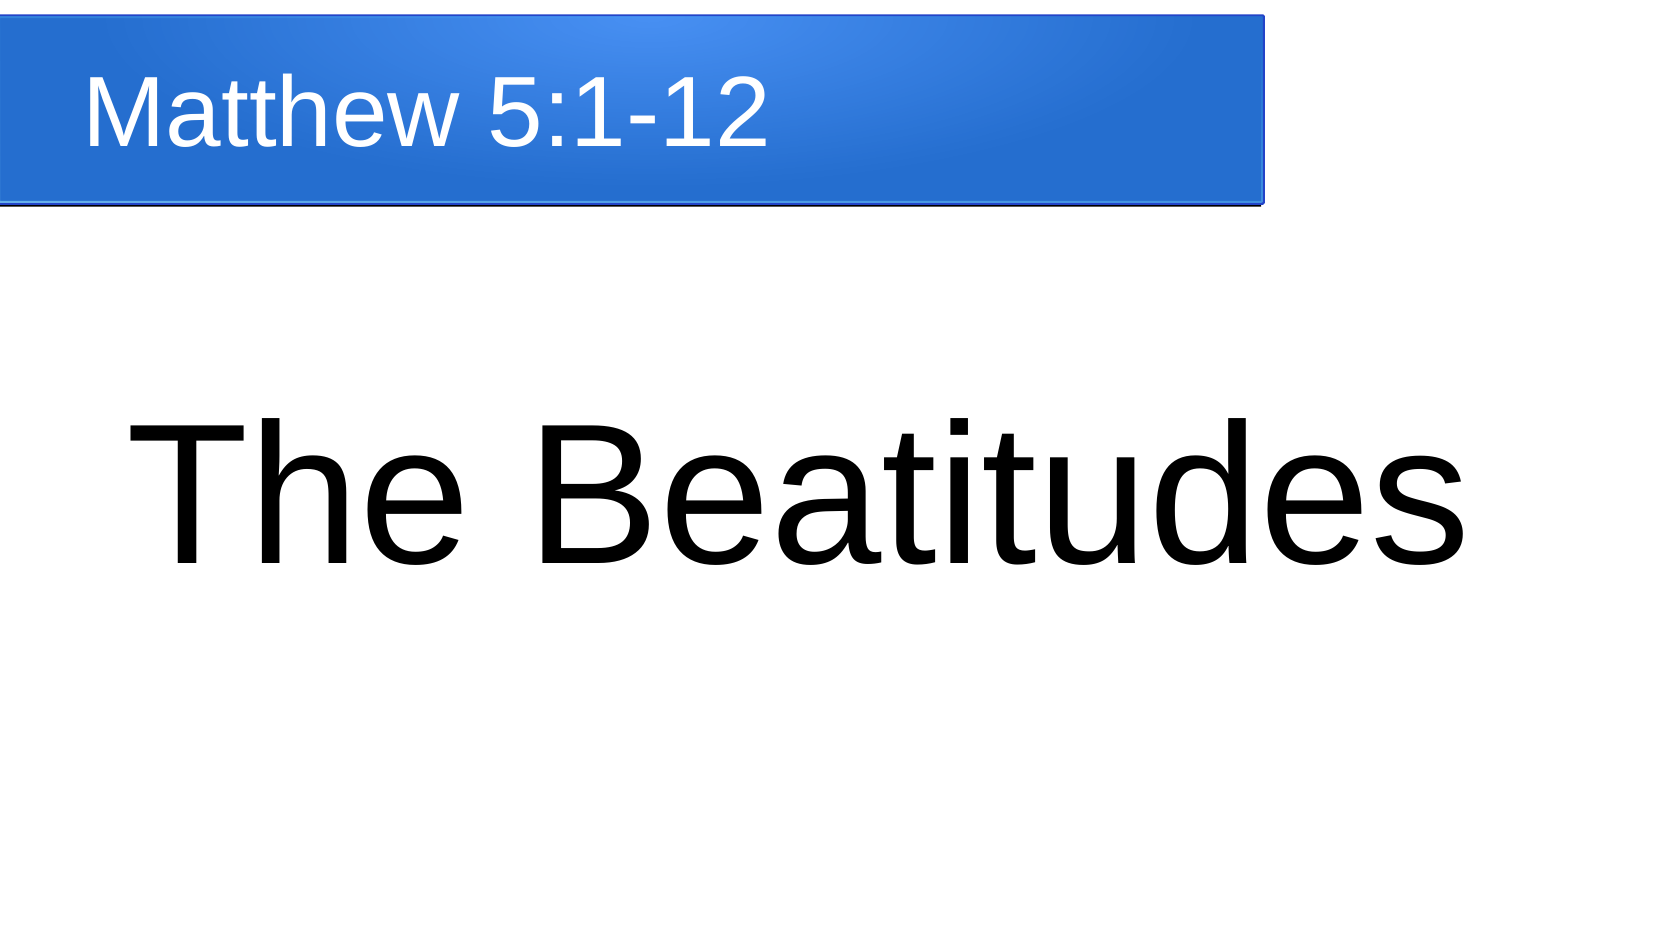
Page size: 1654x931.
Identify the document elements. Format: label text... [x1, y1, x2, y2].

title Matthew 5:1-12 [82, 35, 1235, 189]
subtitle The Beatitudes [82, 224, 1571, 764]
